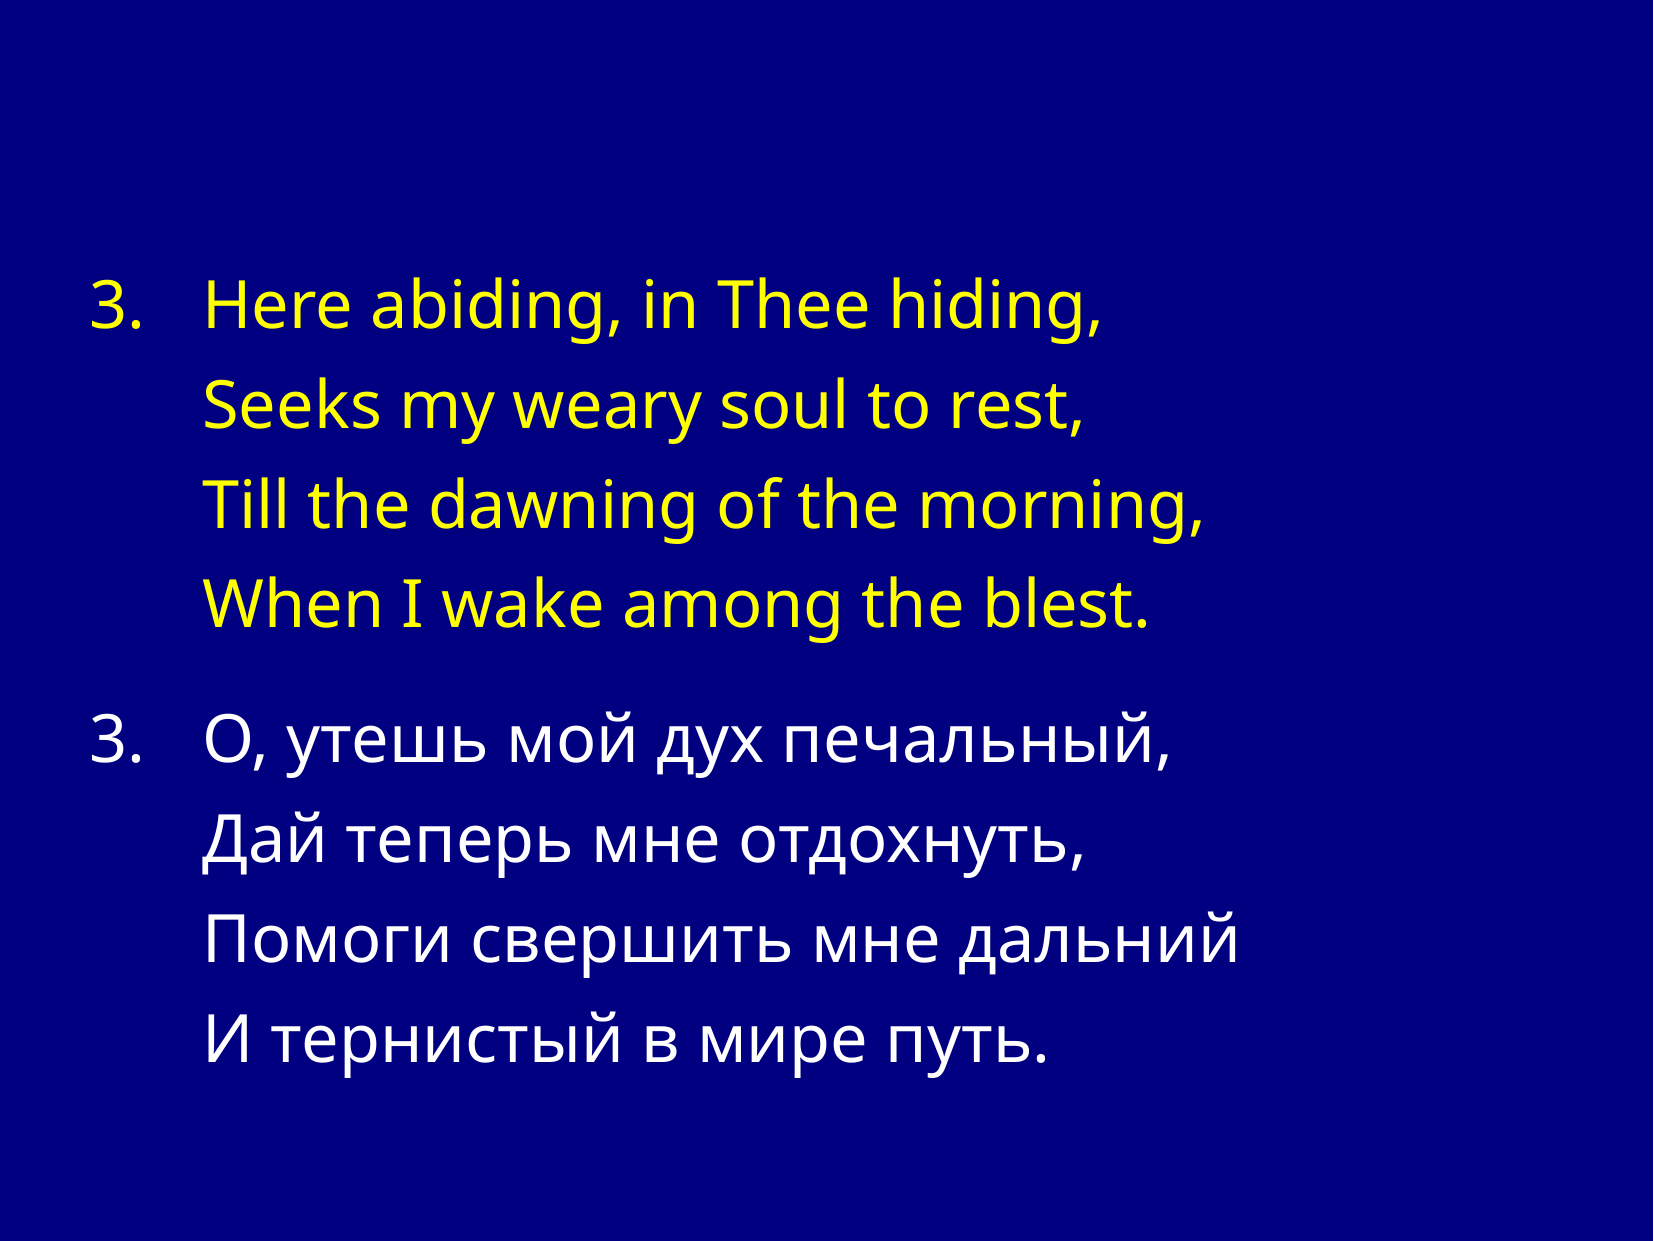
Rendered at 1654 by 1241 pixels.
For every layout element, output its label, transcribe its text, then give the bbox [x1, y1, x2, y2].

text_box 3. Here abiding, in Thee hiding, Seeks my weary soul to rest, Till the dawning of the morning, When I wake among the blest. [75, 150, 1576, 638]
text_box 3. О, утешь мой дух печальный, Дай теперь мне отдохнуть, Помоги свершить мне дальний И тернистый в мире путь. [75, 675, 1576, 1163]
